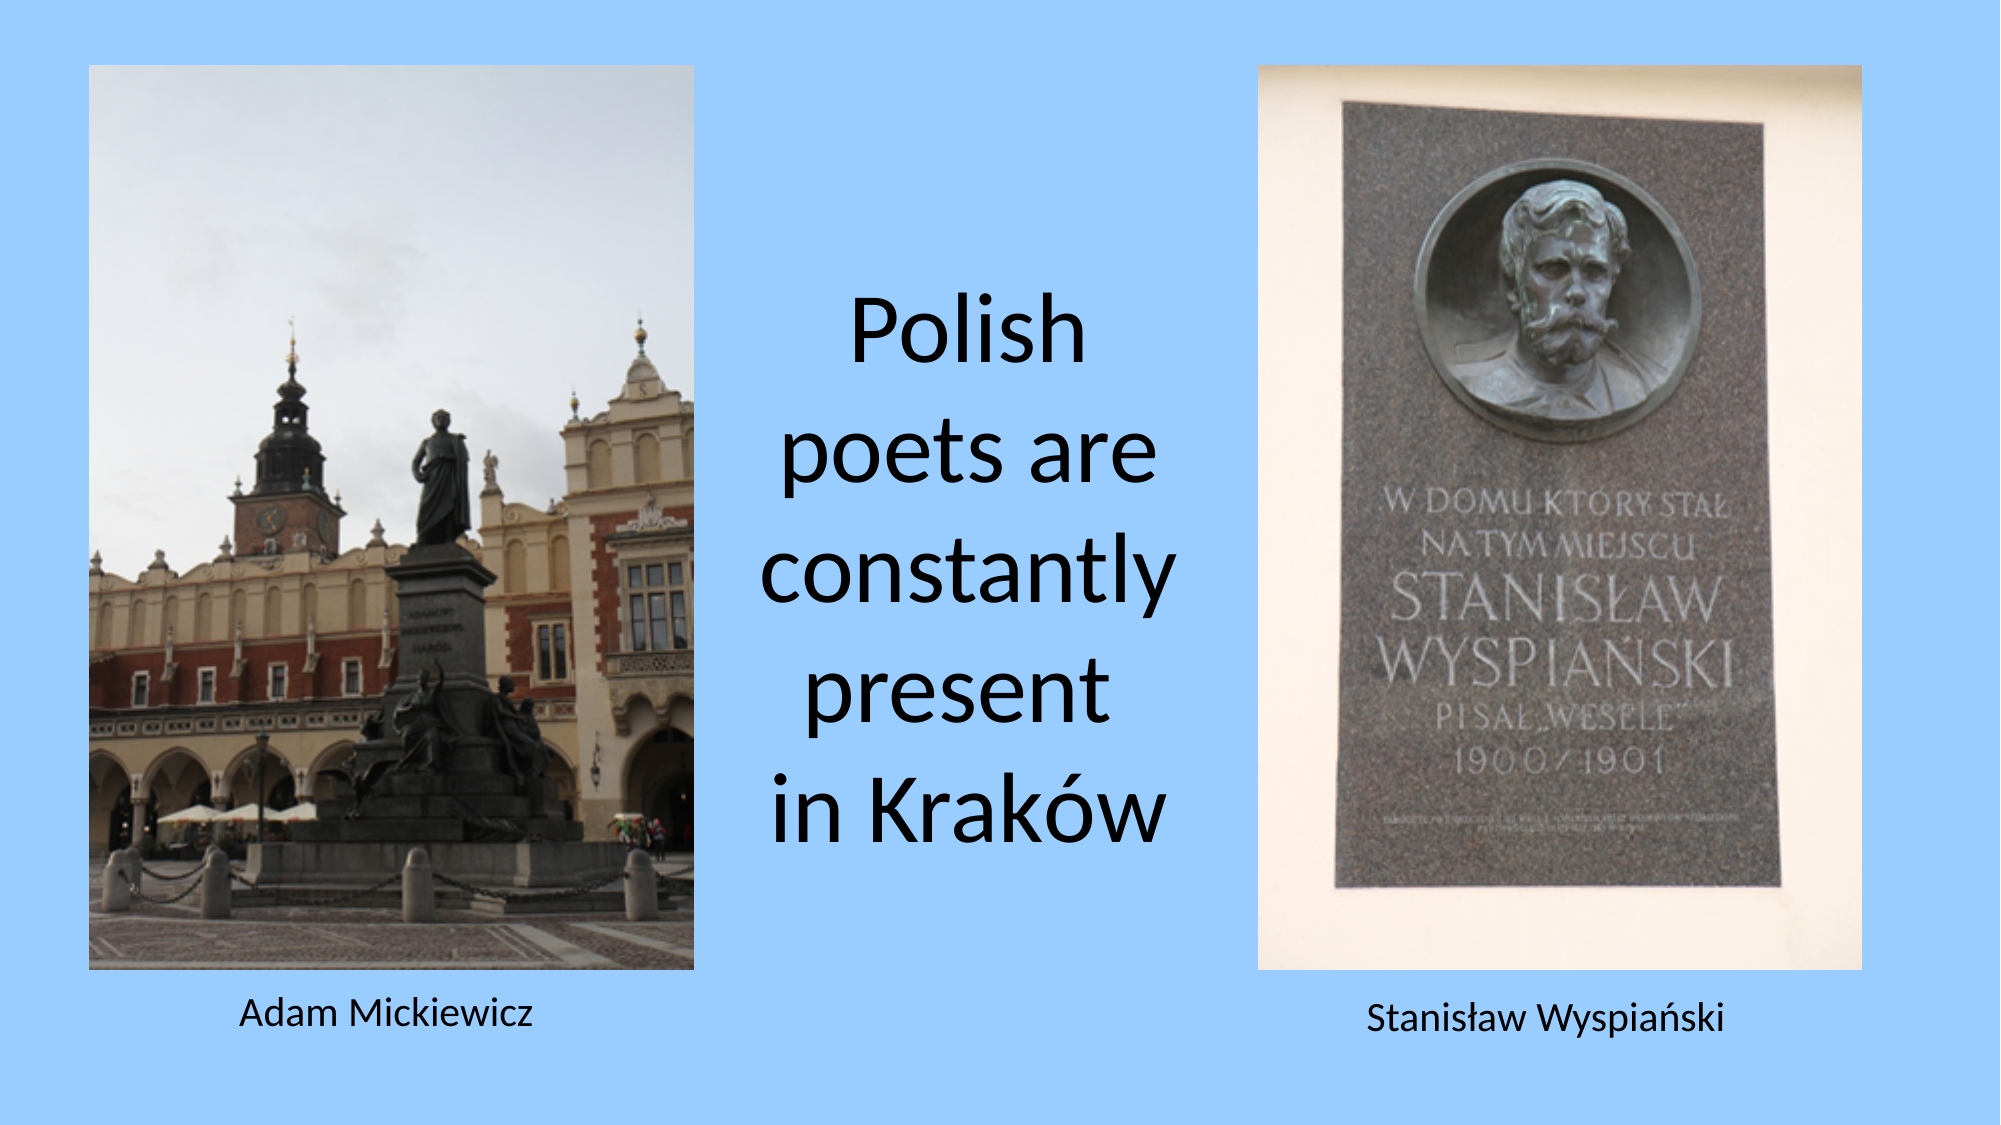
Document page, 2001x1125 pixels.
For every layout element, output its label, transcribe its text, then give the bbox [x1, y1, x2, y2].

picture [89, 65, 694, 970]
text_box Adam Mickiewicz [224, 987, 565, 1045]
picture [1258, 65, 1862, 970]
title Polish poets are constantly present in Kraków [736, 255, 1201, 839]
text_box Stanisław Wyspiański [1351, 992, 1767, 1050]
